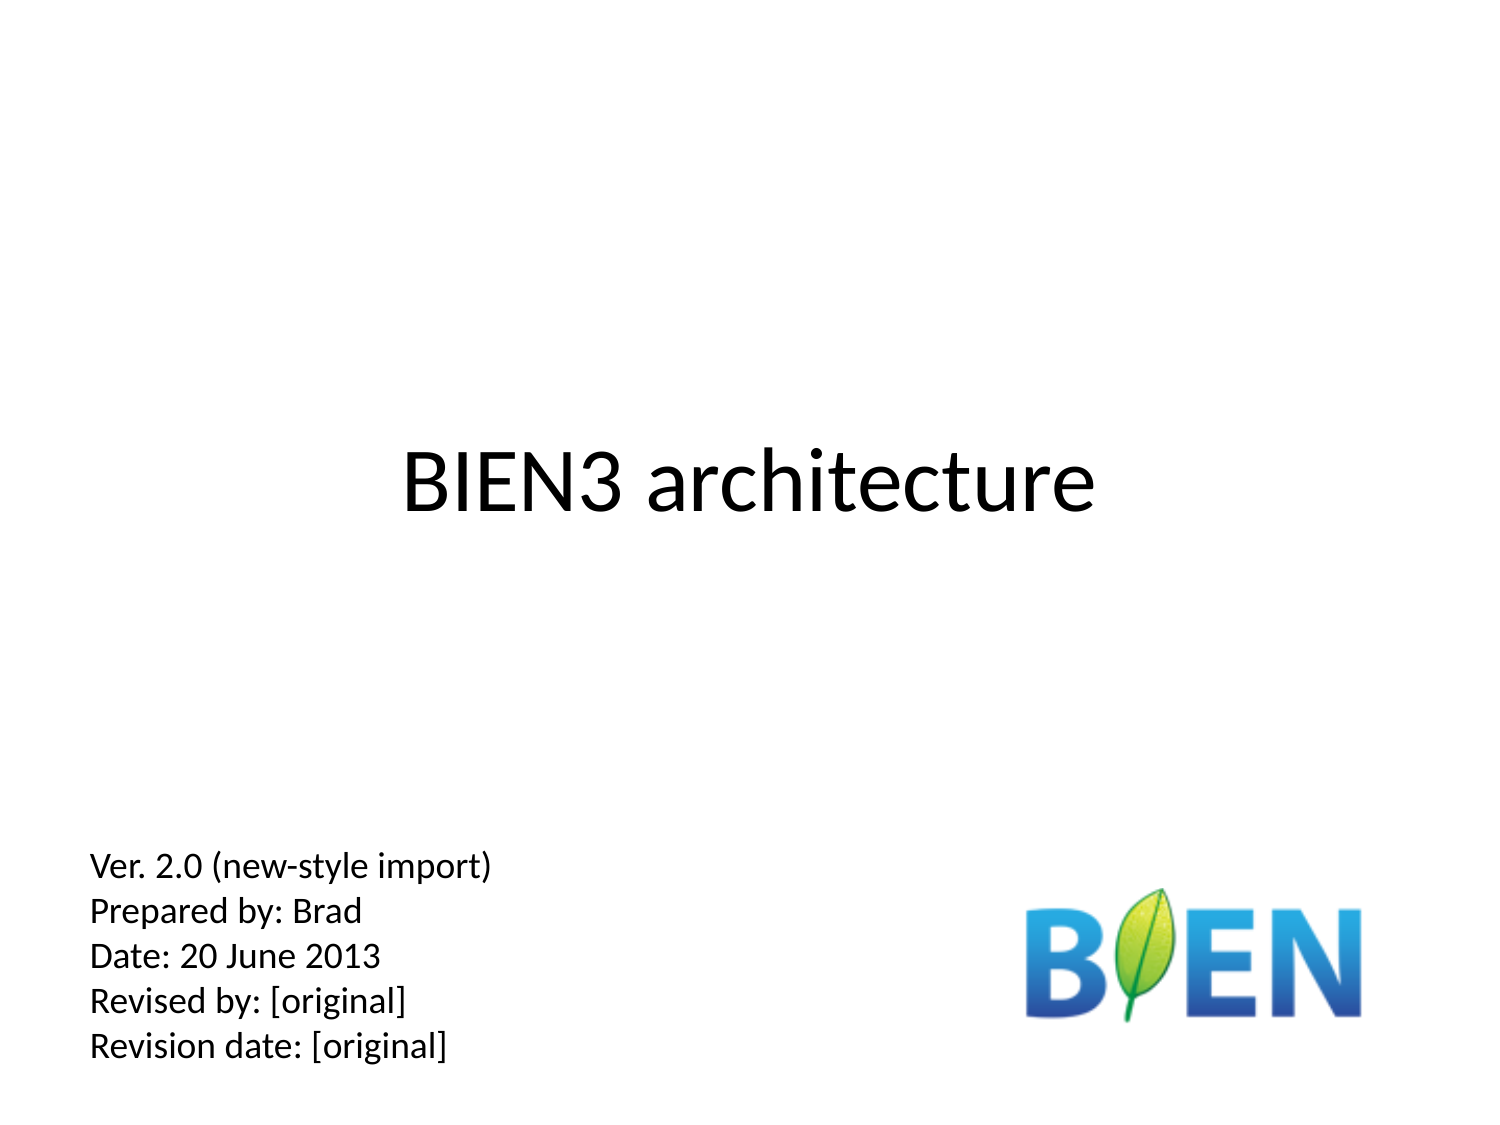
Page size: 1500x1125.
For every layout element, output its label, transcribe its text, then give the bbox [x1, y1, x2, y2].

picture [1018, 888, 1379, 1030]
text_box BIEN3 architecture [74, 381, 1425, 569]
text_box Ver. 2.0 (new-style import) Prepared by: Brad Date: 20 June 2013 Revised by: [original] Revision date: [original] [74, 833, 586, 1073]
